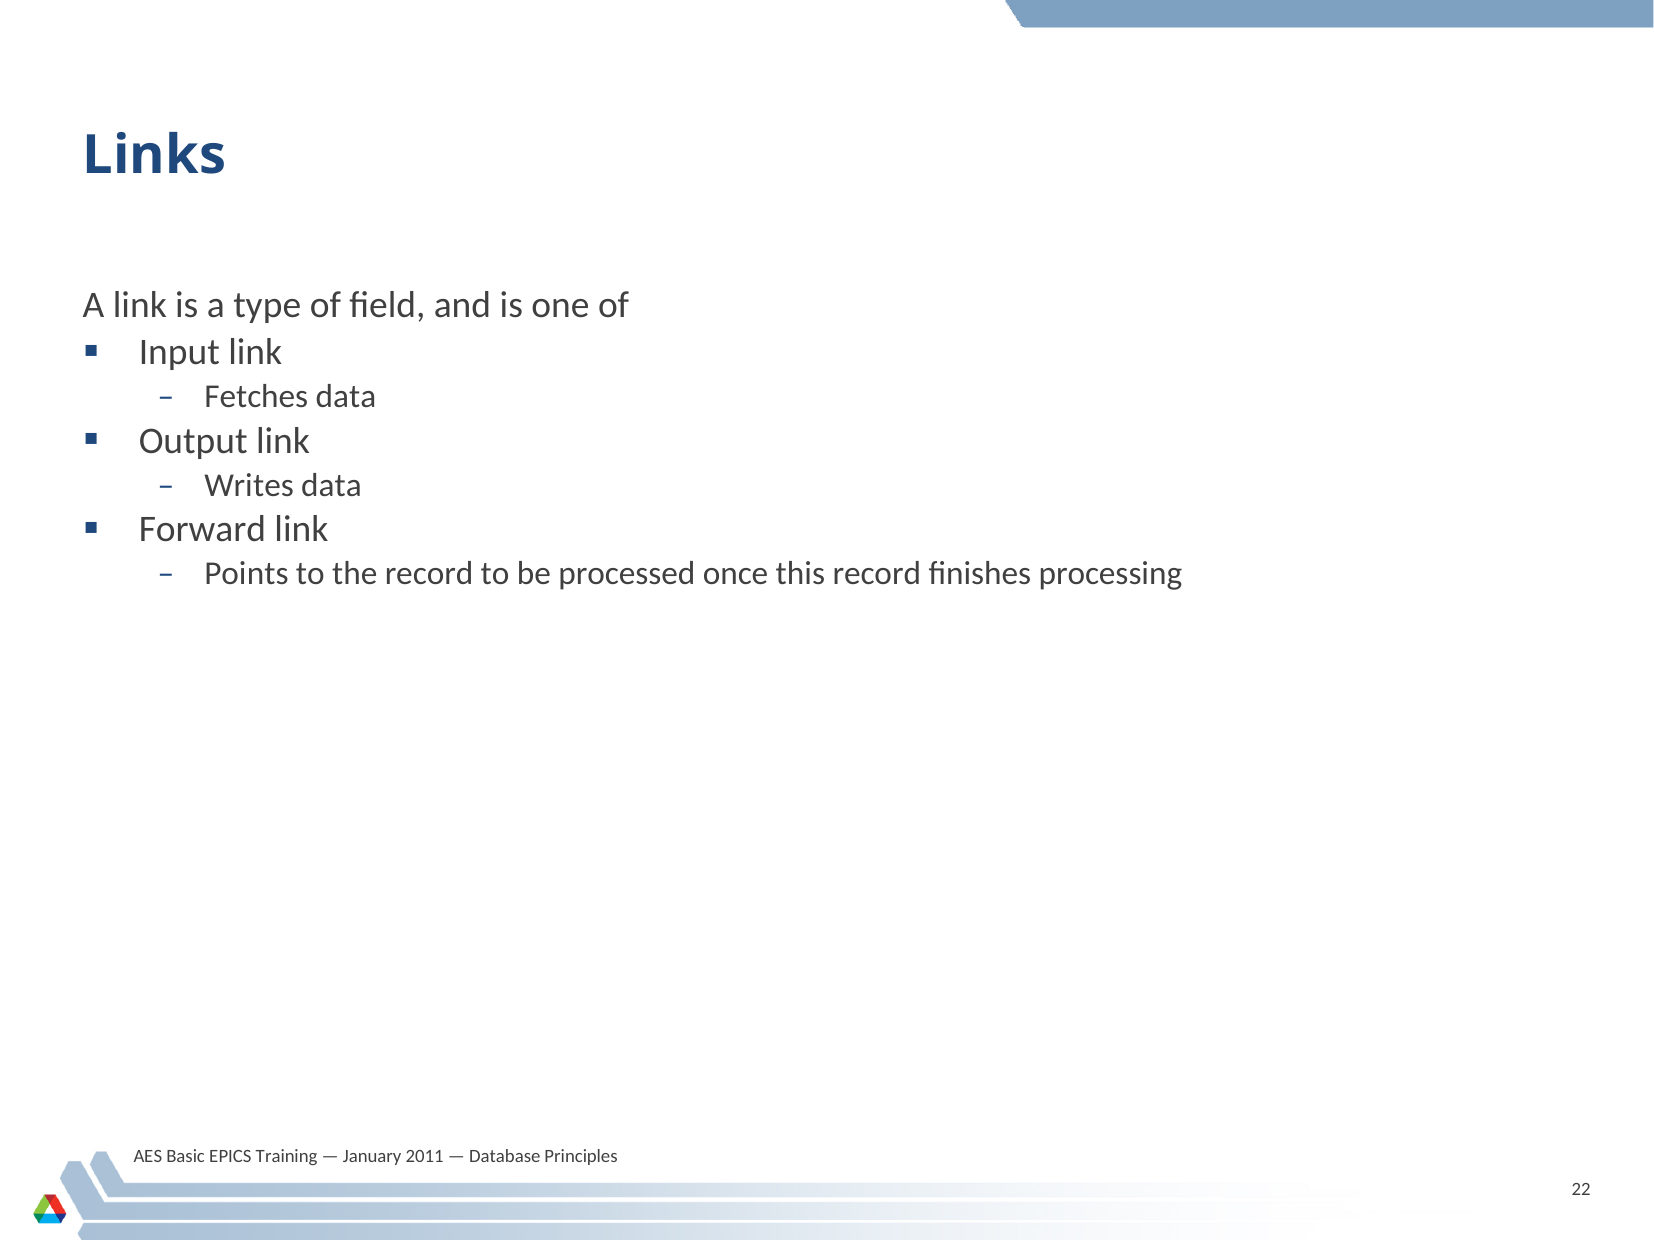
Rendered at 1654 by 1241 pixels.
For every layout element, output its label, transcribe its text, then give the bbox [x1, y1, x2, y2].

list A link is a type of field, and is one of Input link Fetches data Output link Writes data Forward link Points to the record to be processed once this record finishes processing [82, 289, 1571, 632]
picture [0, 1143, 1654, 1240]
title Links [82, 121, 1571, 185]
picture [0, 0, 1654, 29]
